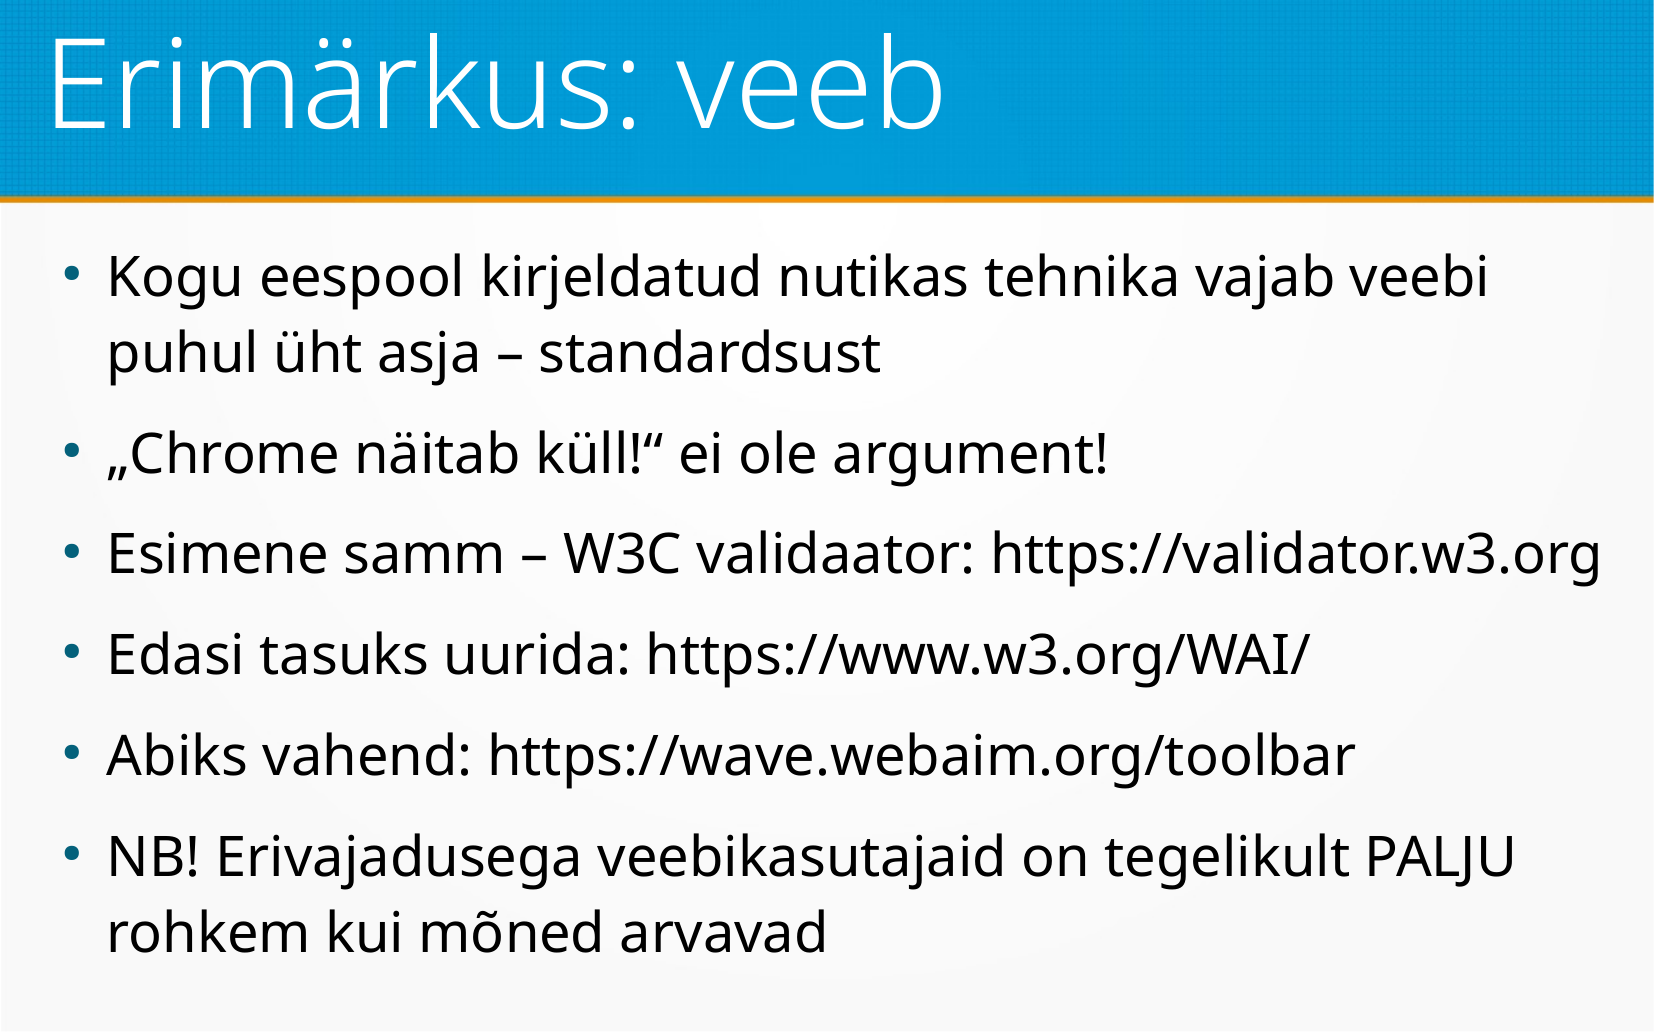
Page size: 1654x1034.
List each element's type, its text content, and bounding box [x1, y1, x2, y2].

picture [0, 195, 1654, 1034]
list Kogu eespool kirjeldatud nutikas tehnika vajab veebi puhul üht asja – standardsust „Chrome näitab küll!“ ei ole argument! Esimene samm – W3C validaator: https://validator.w3.org Edasi tasuks uurida: https://www.w3.org/WAI/ Abiks vahend: https://wave.webaim.org/toolbar NB! Erivajadusega veebikasutajaid on tegelikult PALJU rohkem kui mõned arvavad [47, 236, 1607, 1002]
title Erimärkus: veeb [43, 0, 1619, 166]
